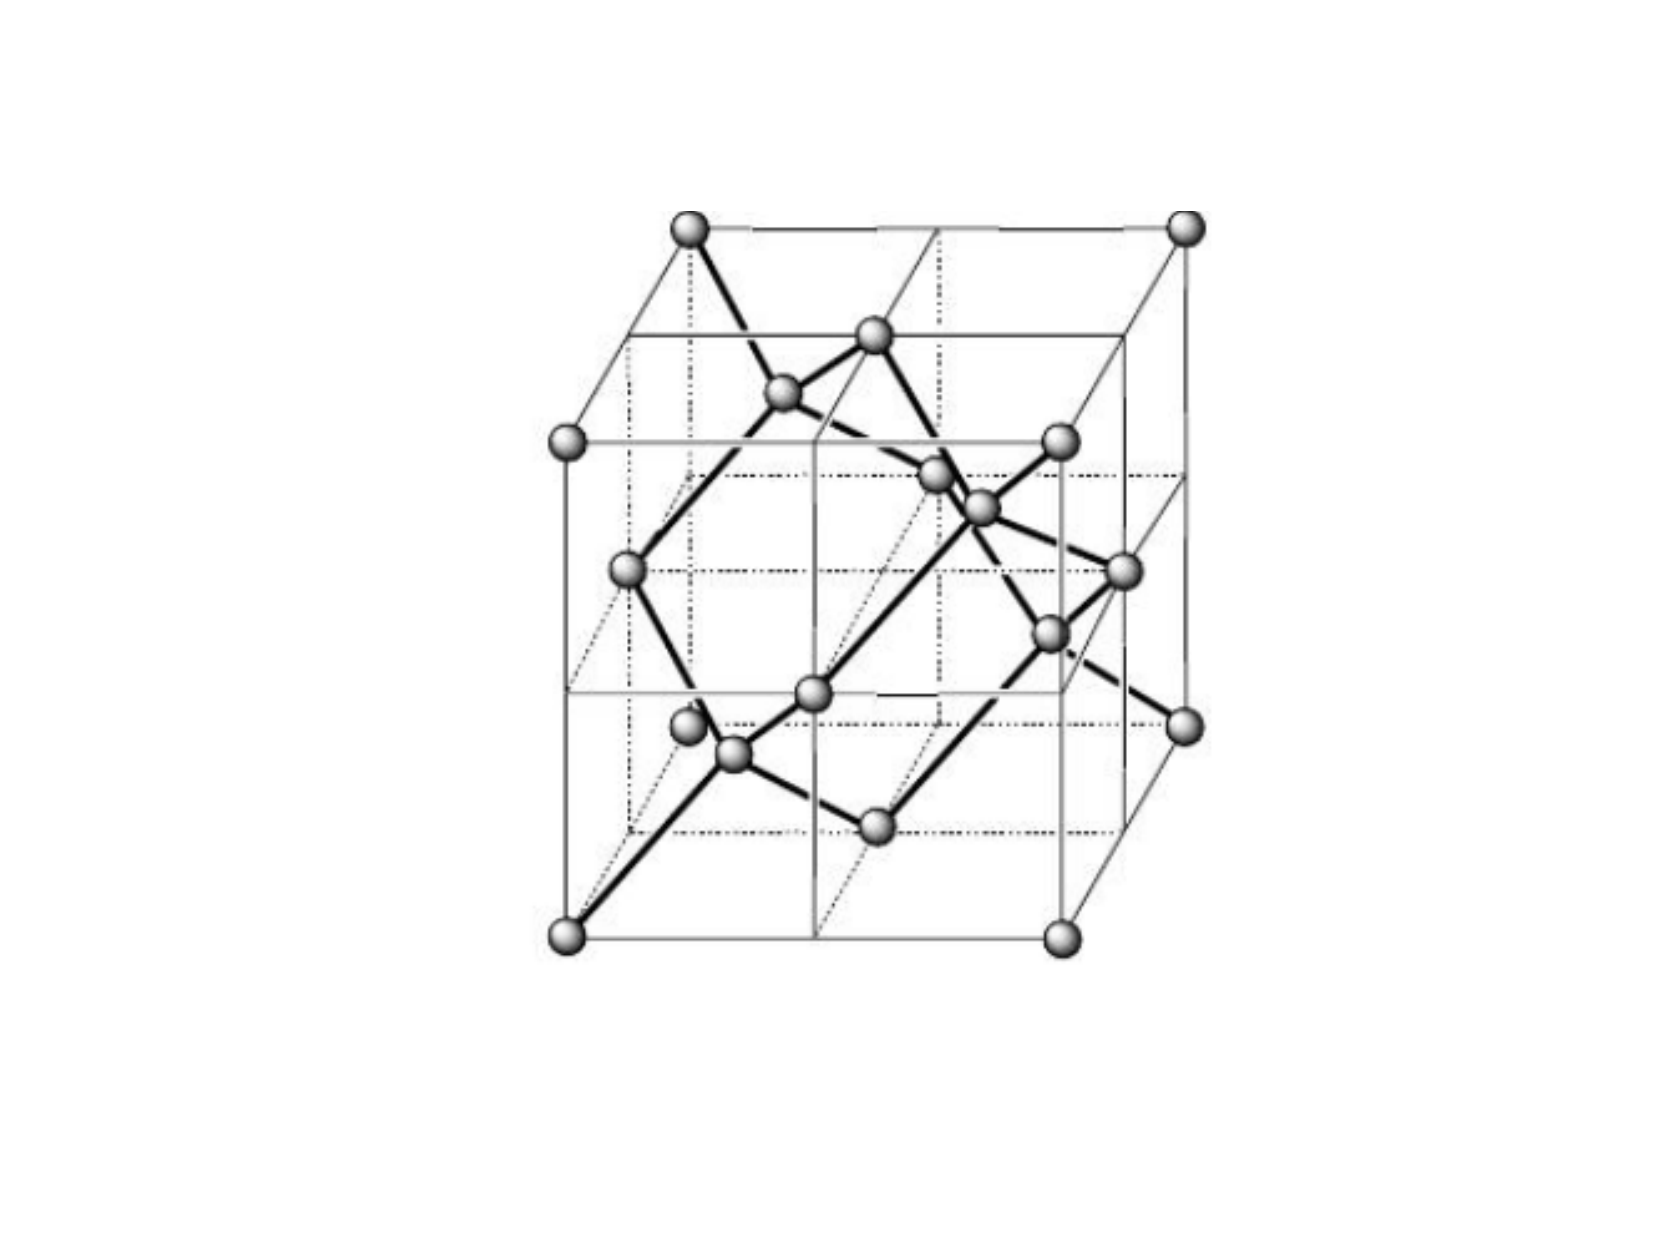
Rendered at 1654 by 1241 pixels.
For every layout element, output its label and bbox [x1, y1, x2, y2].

picture [494, 211, 1264, 969]
